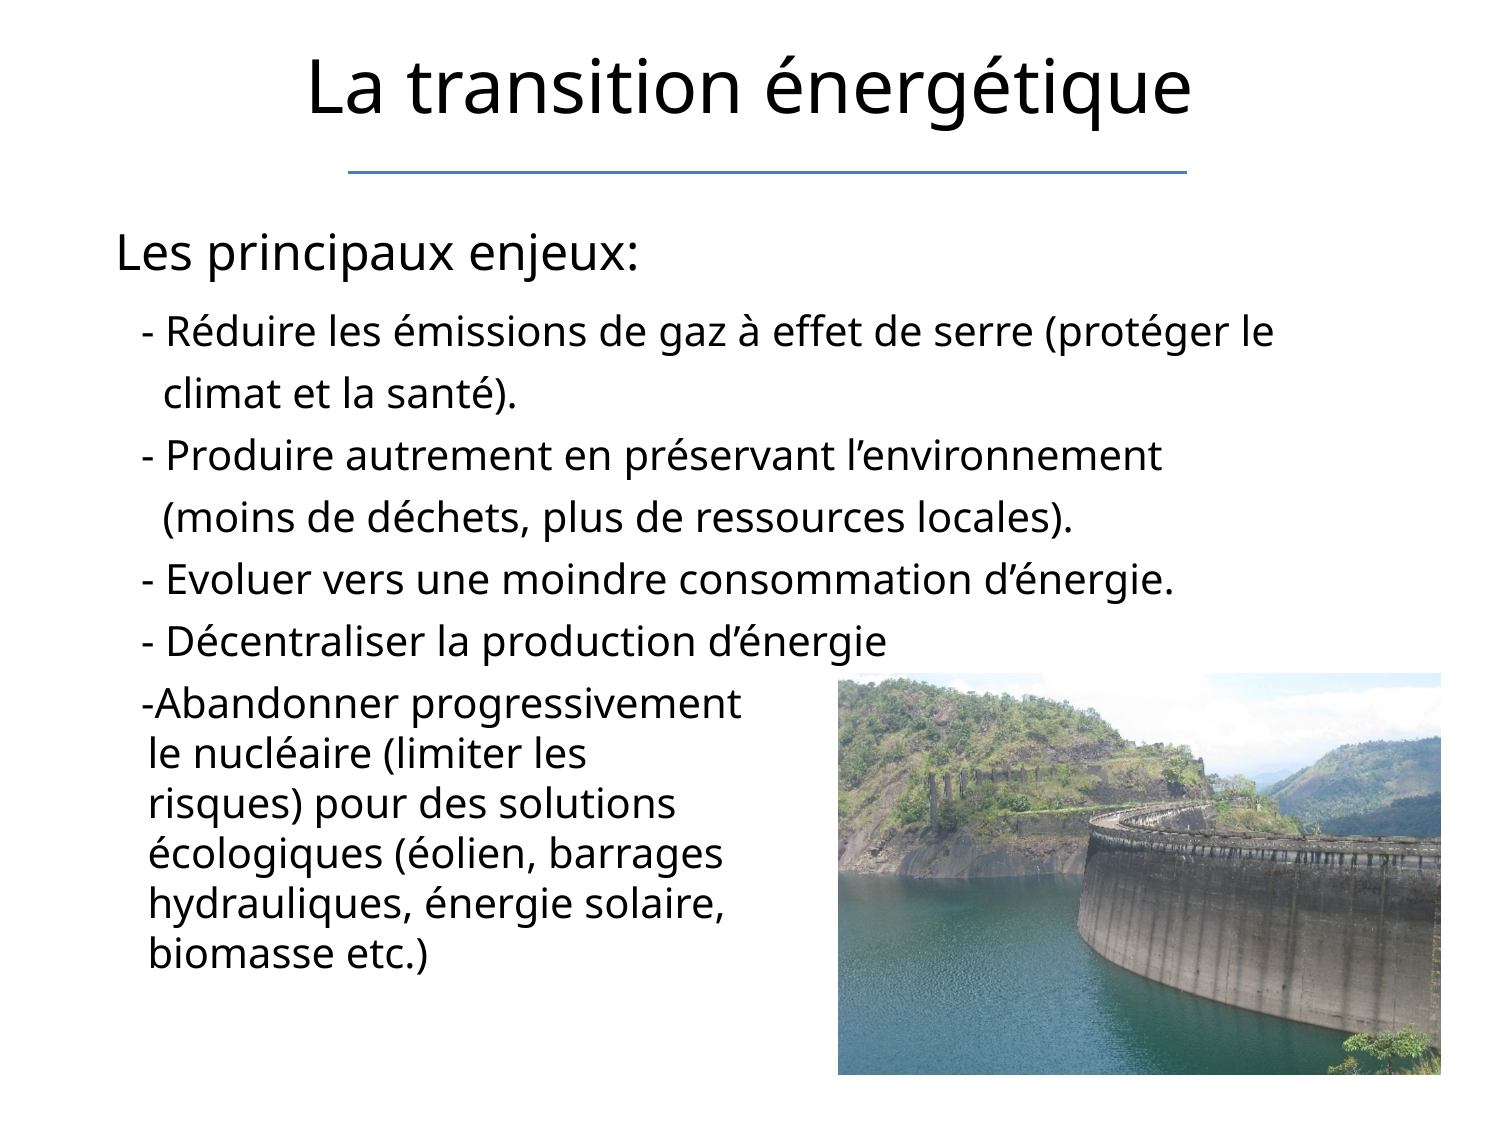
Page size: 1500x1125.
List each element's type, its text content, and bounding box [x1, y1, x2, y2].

text_box -Abandonner progressivement le nucléaire (limiter les risques) pour des solutions écologiques (éolien, barrages hydrauliques, énergie solaire, biomasse etc.) [100, 669, 804, 1125]
text_box La transition énergétique [88, 30, 1412, 146]
text_box Les principaux enjeux: - Réduire les émissions de gaz à effet de serre (protéger le climat et la santé). - Produire autrement en préservant l’environnement (moins de déchets, plus de ressources locales). - Evoluer vers une moindre consommation d’énergie. - Décentraliser la production d’énergie [100, 212, 1400, 788]
picture [838, 673, 1441, 1075]
